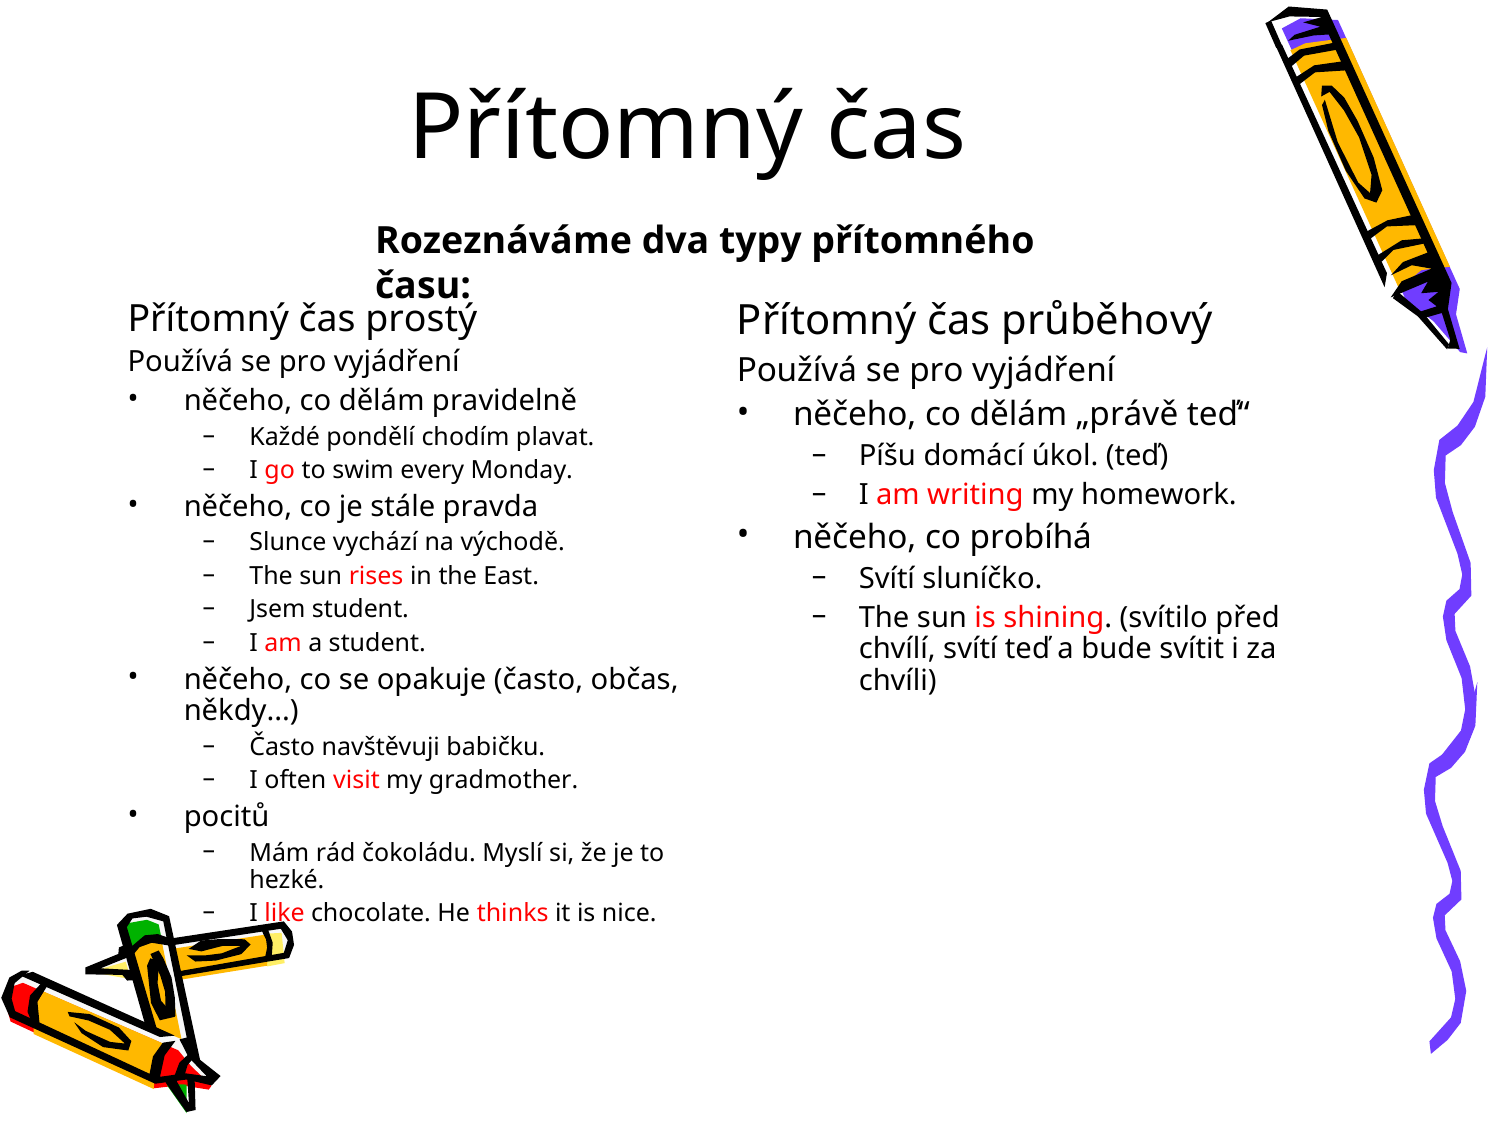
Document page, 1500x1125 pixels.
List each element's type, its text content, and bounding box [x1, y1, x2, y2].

text_box Rozeznáváme dva typy přítomného času: [360, 207, 1140, 314]
list Přítomný čas prostý Používá se pro vyjádření něčeho, co dělám pravidelně Každé pondělí chodím plavat. I go to swim every Monday. něčeho, co je stále pravda Slunce vychází na východě. The sun rises in the East. Jsem student. I am a student. něčeho, co se opakuje (často, občas, někdy...) Často navštěvuji babičku. I often visit my gradmother. pocitů Mám rád čokoládu. Myslí si, že je to hezké. I like chocolate. He thinks it is nice. [112, 290, 721, 971]
list Přítomný čas průběhový Používá se pro vyjádření něčeho, co dělám „právě teď“ Píšu domácí úkol. (teď) I am writing my homework. něčeho, co probíhá Svítí sluníčko. The sun is shining. (svítilo před chvílí, svítí teď a bude svítit i za chvíli) [721, 290, 1341, 971]
title Přítomný čas [123, 50, 1251, 193]
